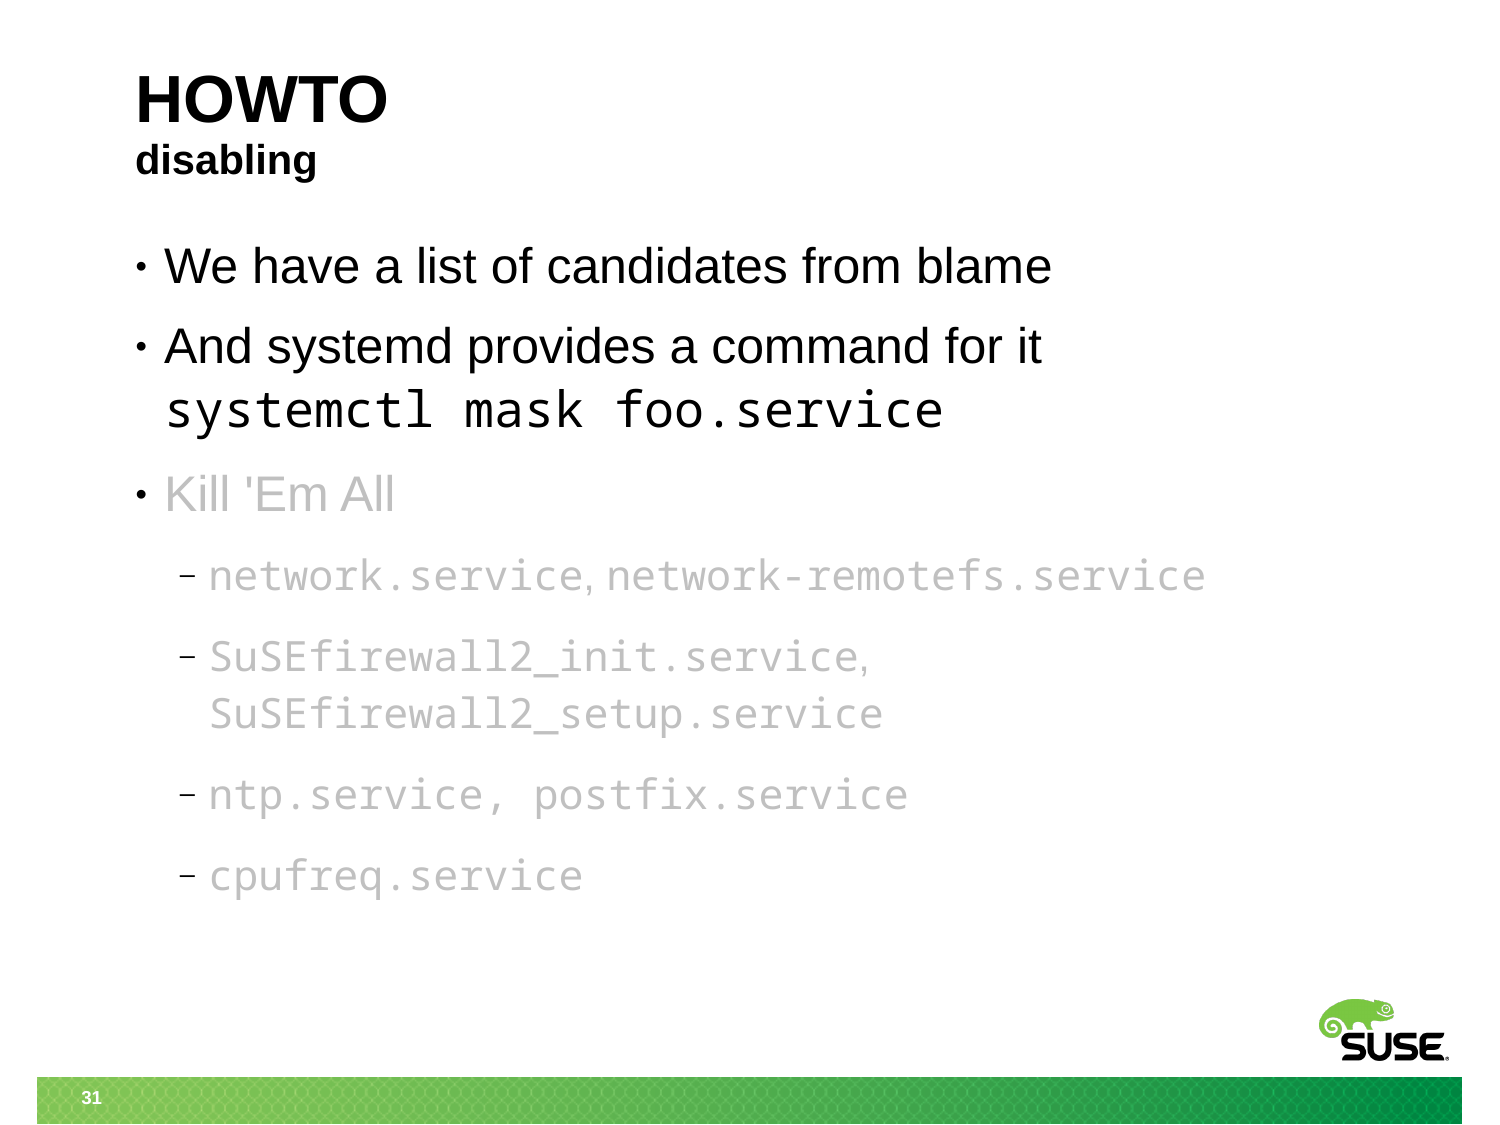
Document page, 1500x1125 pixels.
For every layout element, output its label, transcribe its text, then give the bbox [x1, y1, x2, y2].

list We have a list of candidates from blame And systemd provides a command for it systemctl mask foo.service Kill 'Em All network.service, network-remotefs.service SuSEfirewall2_init.service, SuSEfirewall2_setup.service ntp.service, postfix.service cpufreq.service [135, 238, 1372, 982]
picture [1319, 999, 1449, 1061]
picture [37, 1077, 1462, 1124]
title HOWTO disabling [135, 41, 1372, 204]
